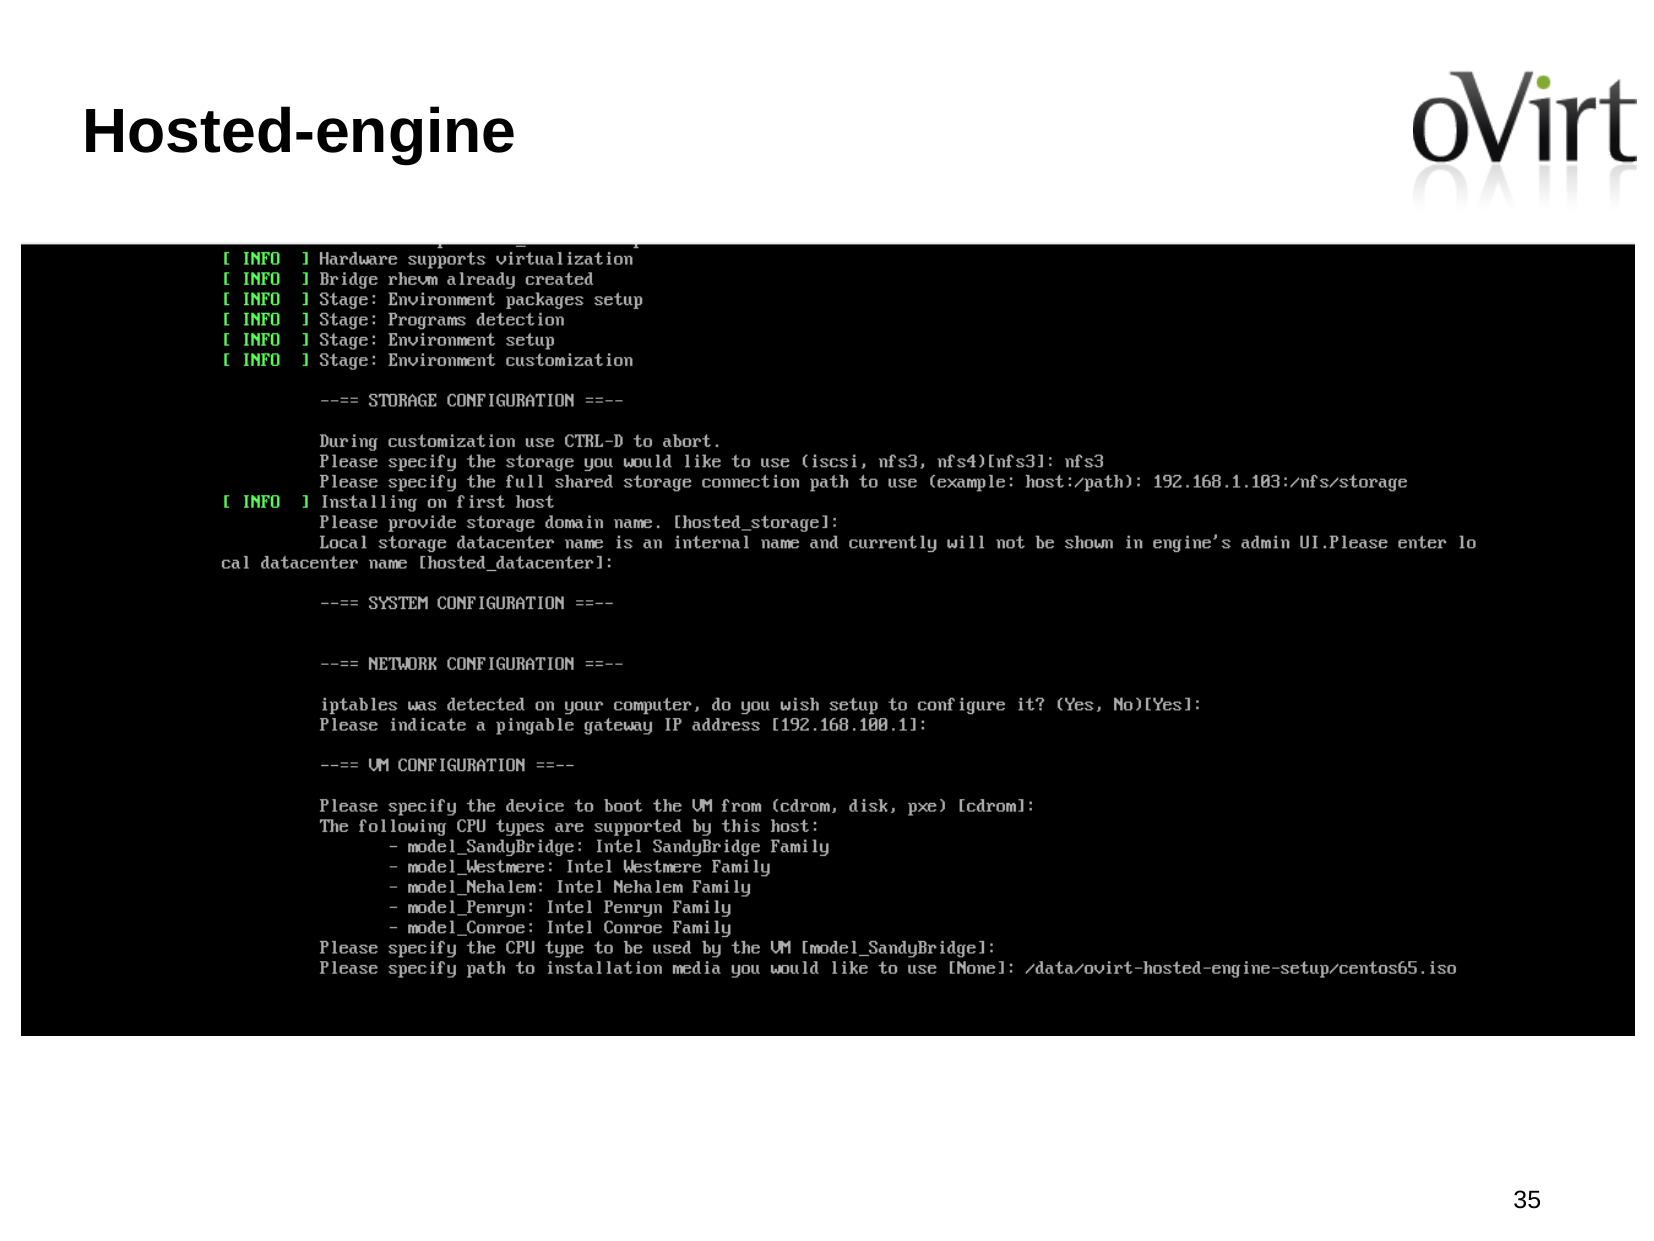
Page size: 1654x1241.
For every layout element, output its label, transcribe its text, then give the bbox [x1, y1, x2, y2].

picture [1413, 63, 1637, 212]
picture [21, 242, 1635, 1036]
title Hosted-engine [82, 37, 1378, 226]
